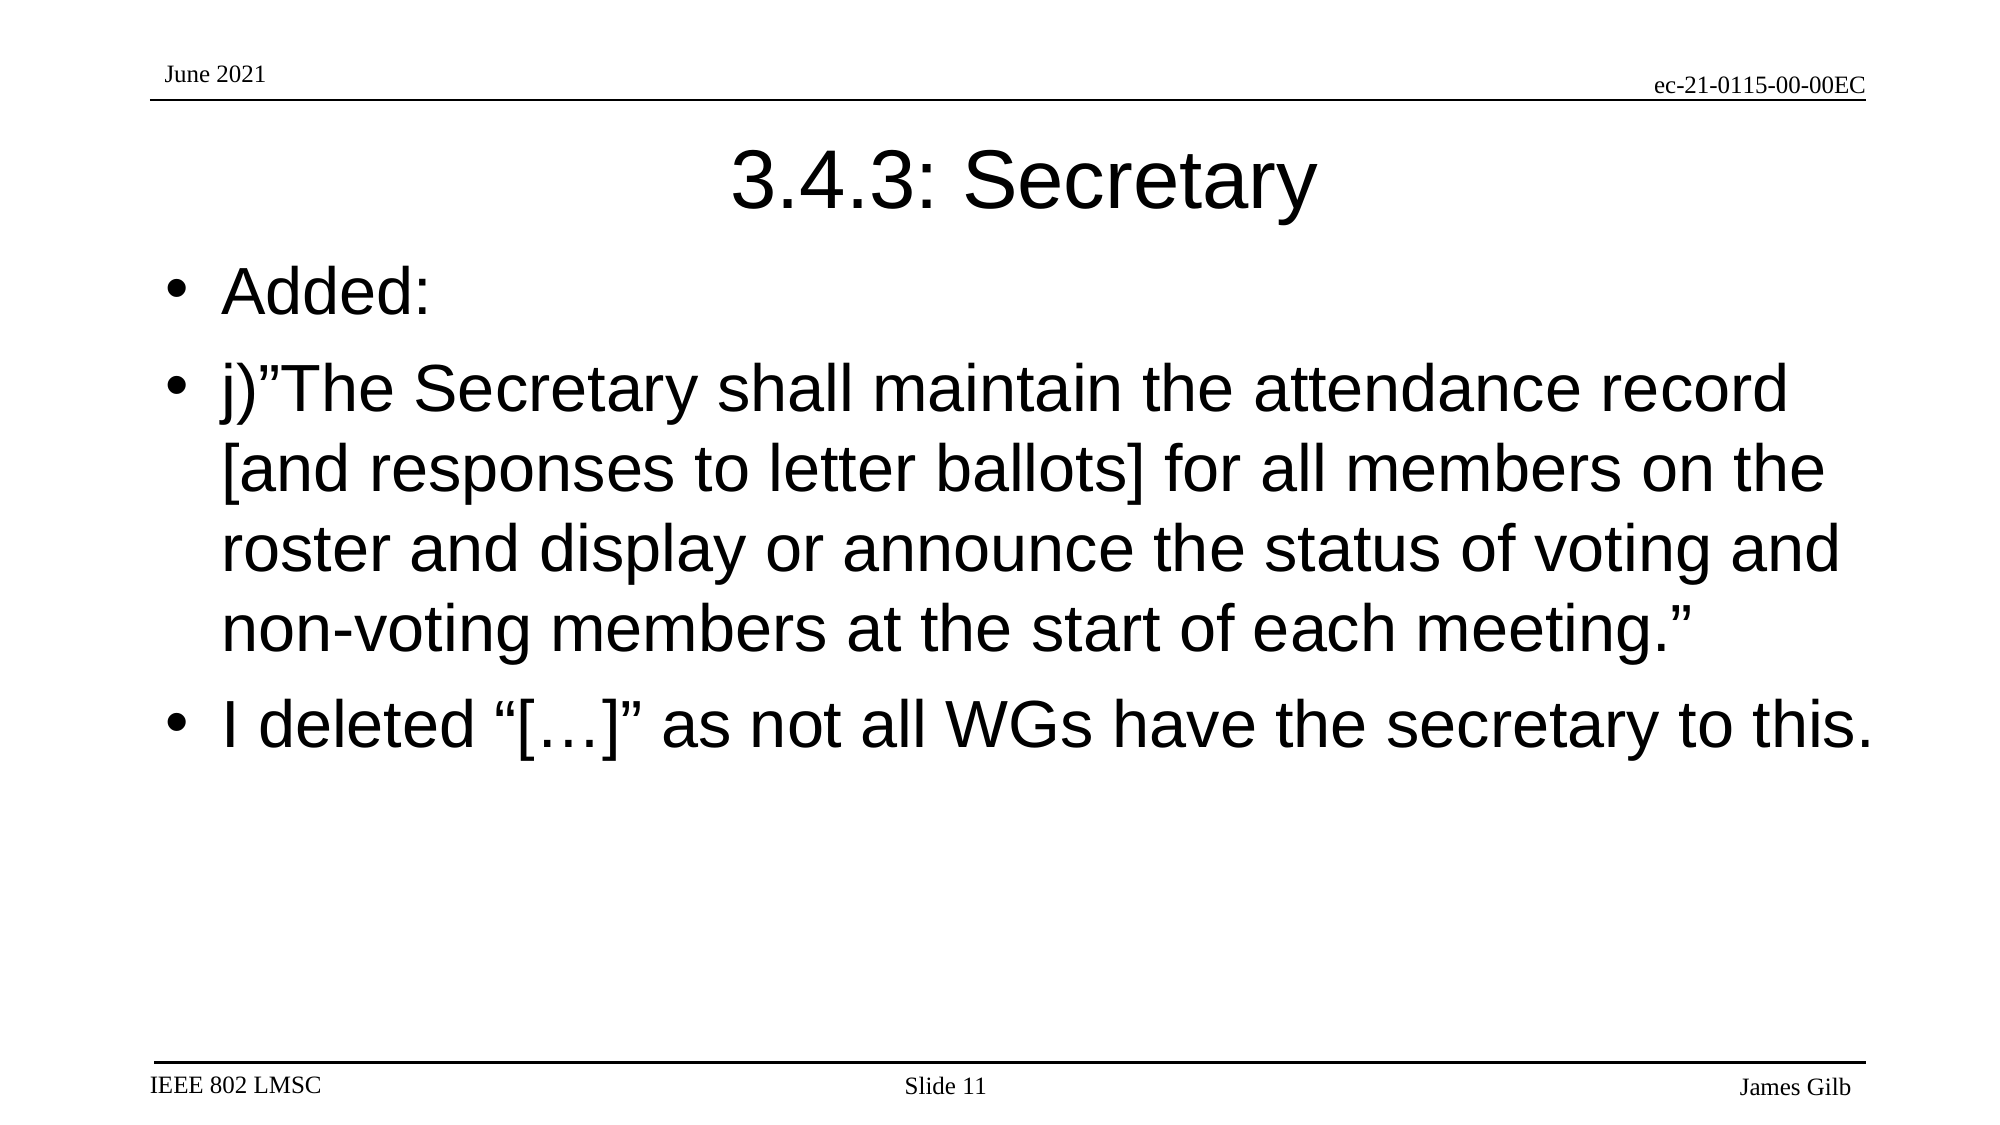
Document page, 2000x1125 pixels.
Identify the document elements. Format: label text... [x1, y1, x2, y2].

list Added: j)”The Secretary shall maintain the attendance record [and responses to letter ballots] for all members on the roster and display or announce the status of voting and non-voting members at the start of each meeting.” I deleted “[…]” as not all WGs have the secretary to this. [150, 239, 1900, 1051]
title 3.4.3: Secretary [149, 112, 1900, 238]
